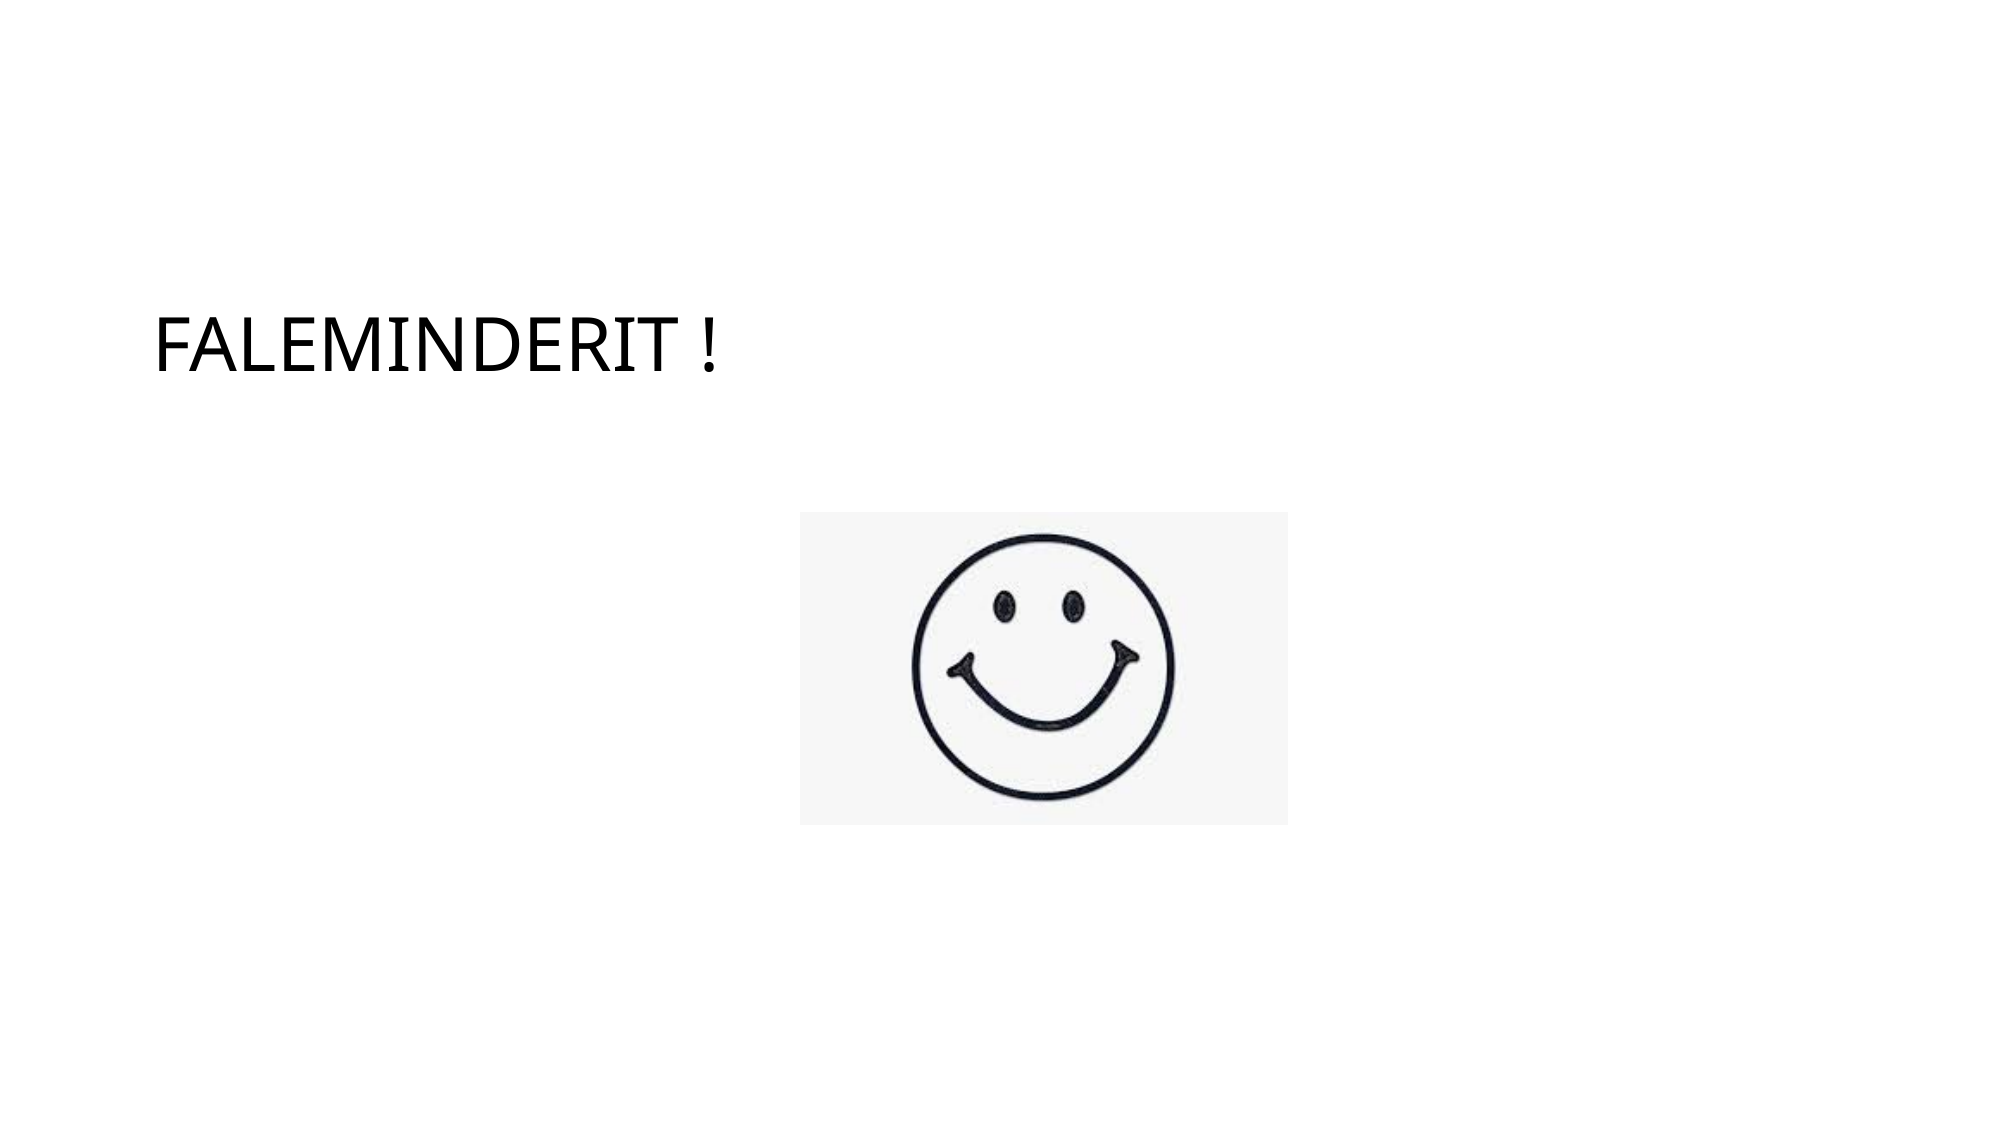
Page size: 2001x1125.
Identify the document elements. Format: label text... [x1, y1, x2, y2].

list FALEMINDERIT ! [137, 299, 1863, 1014]
picture [800, 512, 1288, 826]
